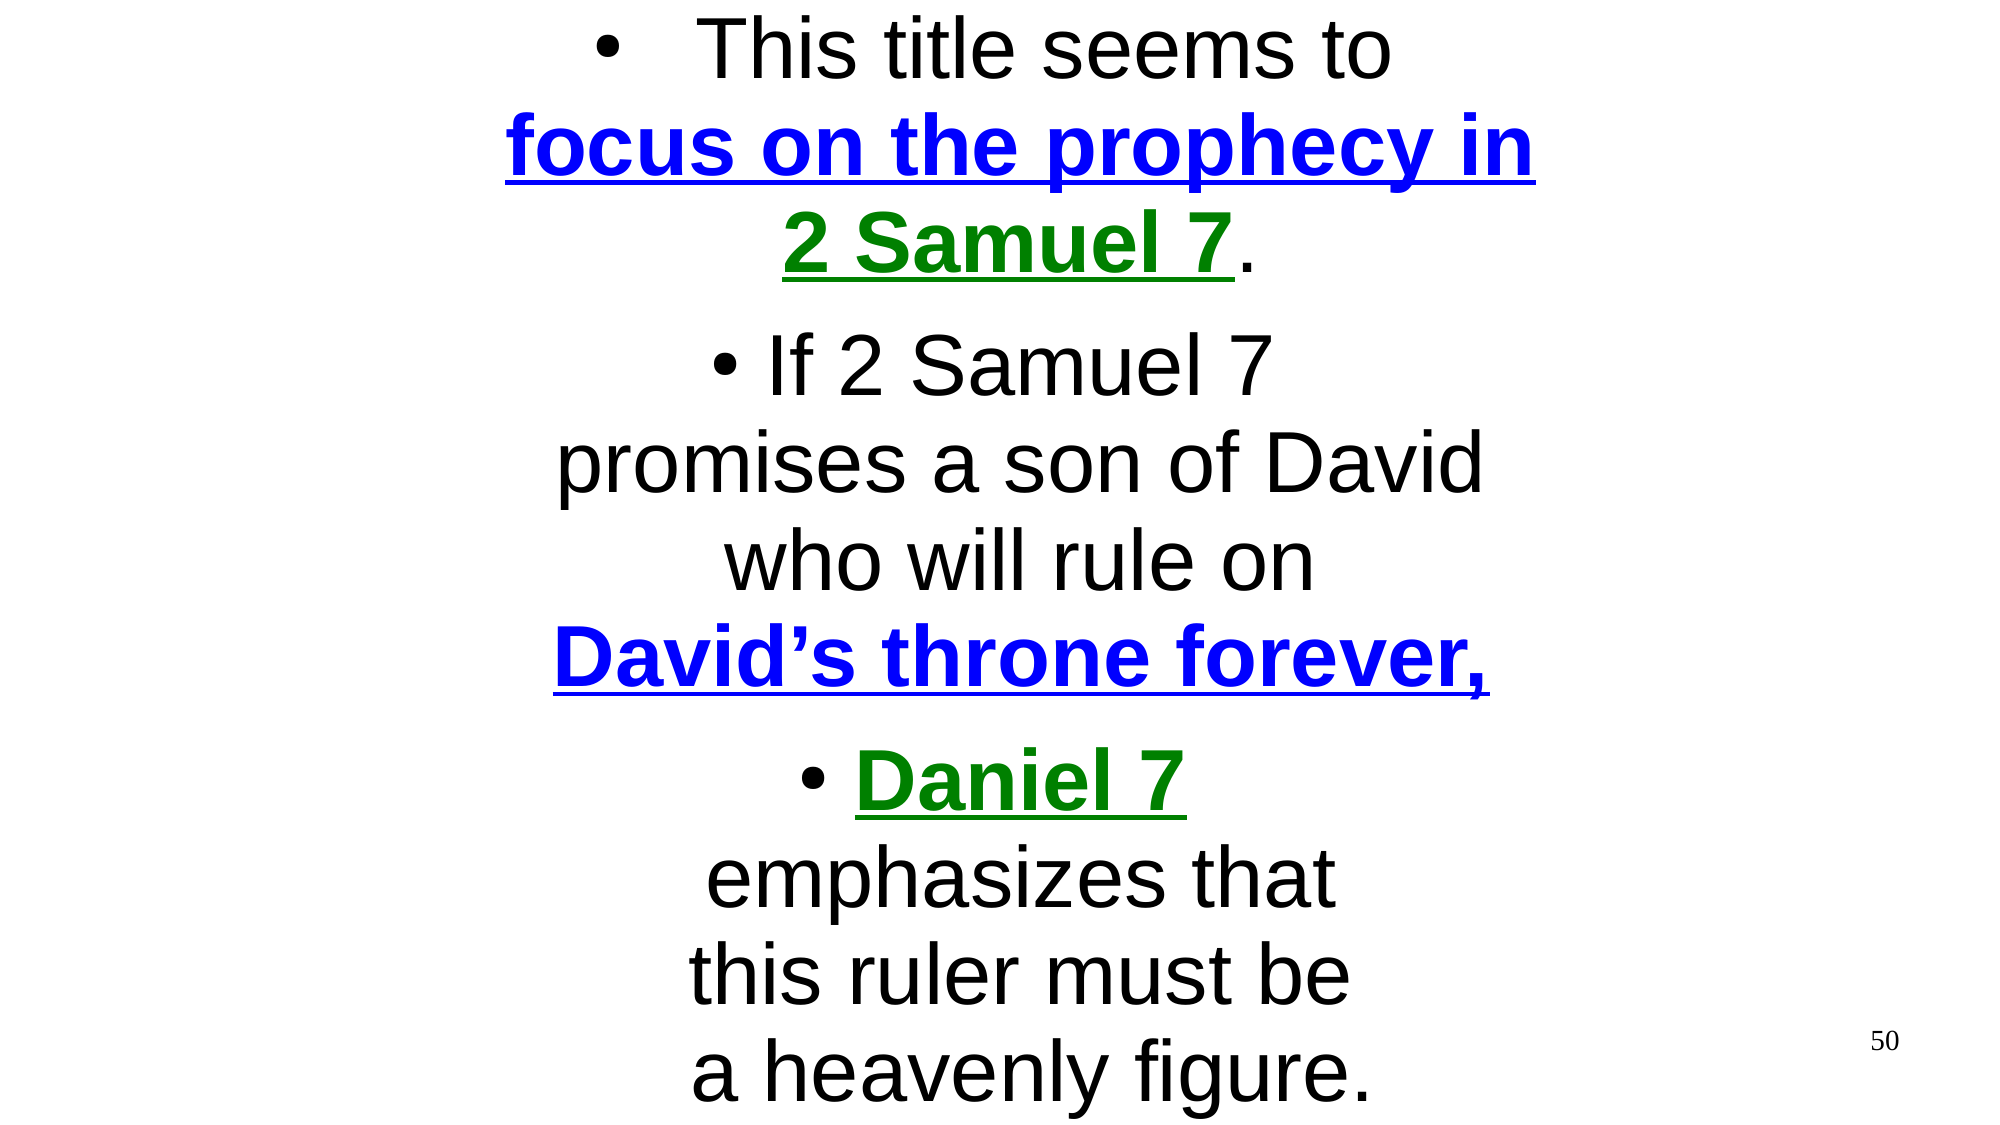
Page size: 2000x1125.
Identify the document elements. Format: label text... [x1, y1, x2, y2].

list This title seems to focus on the prophecy in 2 Samuel 7. If 2 Samuel 7 promises a son of David who will rule on David’s throne forever, Daniel 7 emphasizes that this ruler must be a heavenly figure. [0, 0, 1996, 1123]
